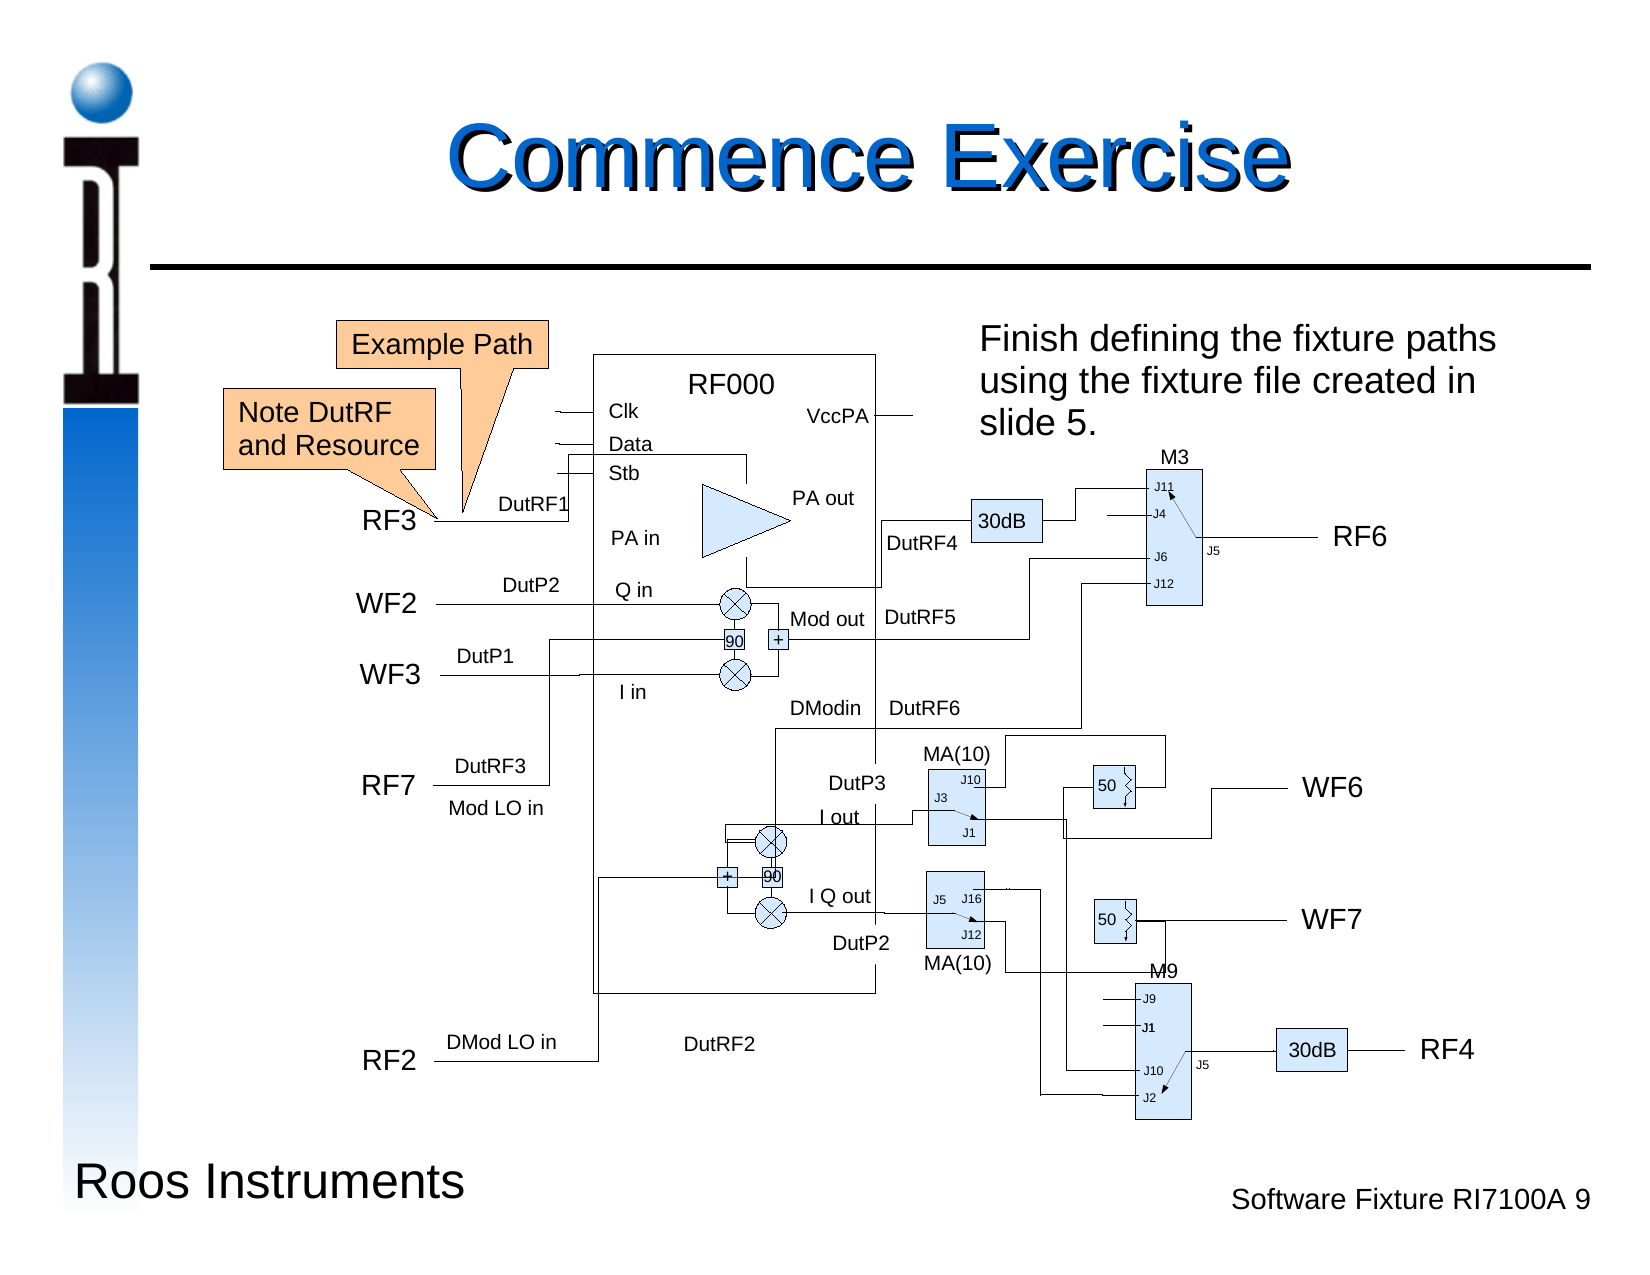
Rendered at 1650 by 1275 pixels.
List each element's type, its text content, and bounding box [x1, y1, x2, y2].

text_box I out [804, 797, 875, 838]
text_box WF6 [1287, 763, 1383, 814]
text_box Data [593, 425, 668, 465]
text_box DMod LO in [431, 1022, 572, 1063]
text_box RF2 [347, 1036, 435, 1086]
text_box [926, 871, 985, 886]
text_box DutRF3 [439, 747, 541, 788]
text_box WF7 [1286, 895, 1382, 945]
text_box J6 [1139, 542, 1183, 569]
text_box WF2 [341, 579, 437, 630]
text_box [928, 815, 970, 846]
text_box DutRF6 [873, 689, 976, 729]
text_box J10 [1128, 1056, 1179, 1083]
text_box [726, 825, 775, 860]
text_box DutRF4 [871, 524, 973, 565]
text_box DutRF5 [869, 598, 971, 639]
text_box DutP2 [487, 566, 575, 607]
text_box 90 [748, 860, 775, 877]
text_box [1093, 765, 1136, 809]
text_box J10 [1169, 1065, 1179, 1088]
text_box [926, 917, 969, 944]
text_box Example Path [336, 320, 549, 513]
text_box J10 [945, 776, 1006, 796]
text_box [776, 730, 876, 824]
text_box + [707, 856, 748, 895]
picture [59, 59, 144, 411]
text_box J5 [918, 886, 946, 913]
text_box J16 [946, 884, 1007, 915]
text_box DutRF2 [668, 1025, 771, 1065]
text_box DModin [775, 689, 877, 730]
text_box J4 [1175, 500, 1181, 510]
title Commence Exercise [147, 59, 1591, 253]
text_box 50 [1083, 769, 1132, 806]
text_box [971, 499, 1043, 543]
text_box [1094, 899, 1137, 944]
text_box J12 [946, 920, 997, 944]
text_box 30dB [963, 502, 1041, 542]
text_box [1146, 515, 1203, 606]
text_box MA(10) [909, 944, 1007, 985]
text_box 50 [1083, 902, 1132, 940]
text_box VccPA [791, 397, 886, 438]
text_box [1135, 992, 1192, 1060]
text_box J11 [1139, 472, 1190, 503]
text_box J9 [1128, 984, 1171, 1016]
text_box [1135, 1062, 1192, 1120]
text_box Finish defining the fixture paths using the fixture file created in slide 5. [964, 310, 1534, 452]
text_box PA in [596, 518, 676, 559]
text_box RF3 [347, 496, 435, 546]
text_box RF6 [1317, 512, 1406, 562]
text_box J2 [1128, 1083, 1172, 1114]
text_box DutP3 [813, 764, 901, 804]
text_box 90 [710, 624, 760, 662]
text_box J3 [919, 811, 962, 815]
text_box J5 [1181, 1050, 1225, 1082]
text_box Note DutRF and Resource [223, 388, 438, 519]
text_box RF000 [672, 360, 795, 410]
text_box Mod out [775, 599, 880, 640]
text_box PA out [777, 479, 870, 519]
text_box RF4 [1405, 1026, 1493, 1076]
text_box J3 [919, 783, 963, 813]
text_box [962, 915, 985, 920]
text_box [593, 354, 876, 994]
text_box [776, 825, 876, 877]
text_box J1 [1127, 1014, 1171, 1045]
text_box Q in [600, 570, 668, 611]
text_box J5 [1192, 536, 1235, 568]
text_box 90 [748, 859, 797, 897]
text_box DutP1 [441, 637, 529, 678]
text_box Clk [593, 392, 654, 425]
text_box [963, 796, 986, 818]
text_box Stb [593, 465, 655, 494]
text_box I Q out [793, 877, 886, 917]
text_box J1 [948, 818, 991, 850]
text_box RF3 [422, 496, 435, 514]
text_box MA(10) [908, 735, 1007, 776]
text_box M9 [1134, 951, 1193, 992]
text_box Mod LO in [433, 789, 559, 830]
text_box J12 [1139, 569, 1190, 601]
text_box J4 [1138, 500, 1181, 531]
text_box RF7 [346, 761, 434, 811]
text_box WF3 [344, 651, 441, 701]
text_box DutRF1 [483, 485, 585, 526]
text_box I in [604, 672, 662, 713]
text_box [1181, 478, 1203, 536]
text_box [928, 776, 945, 783]
text_box M3 [1145, 452, 1205, 478]
text_box DutP2 [817, 924, 905, 965]
text_box 30dB [1273, 1030, 1352, 1071]
text_box + [758, 622, 800, 661]
